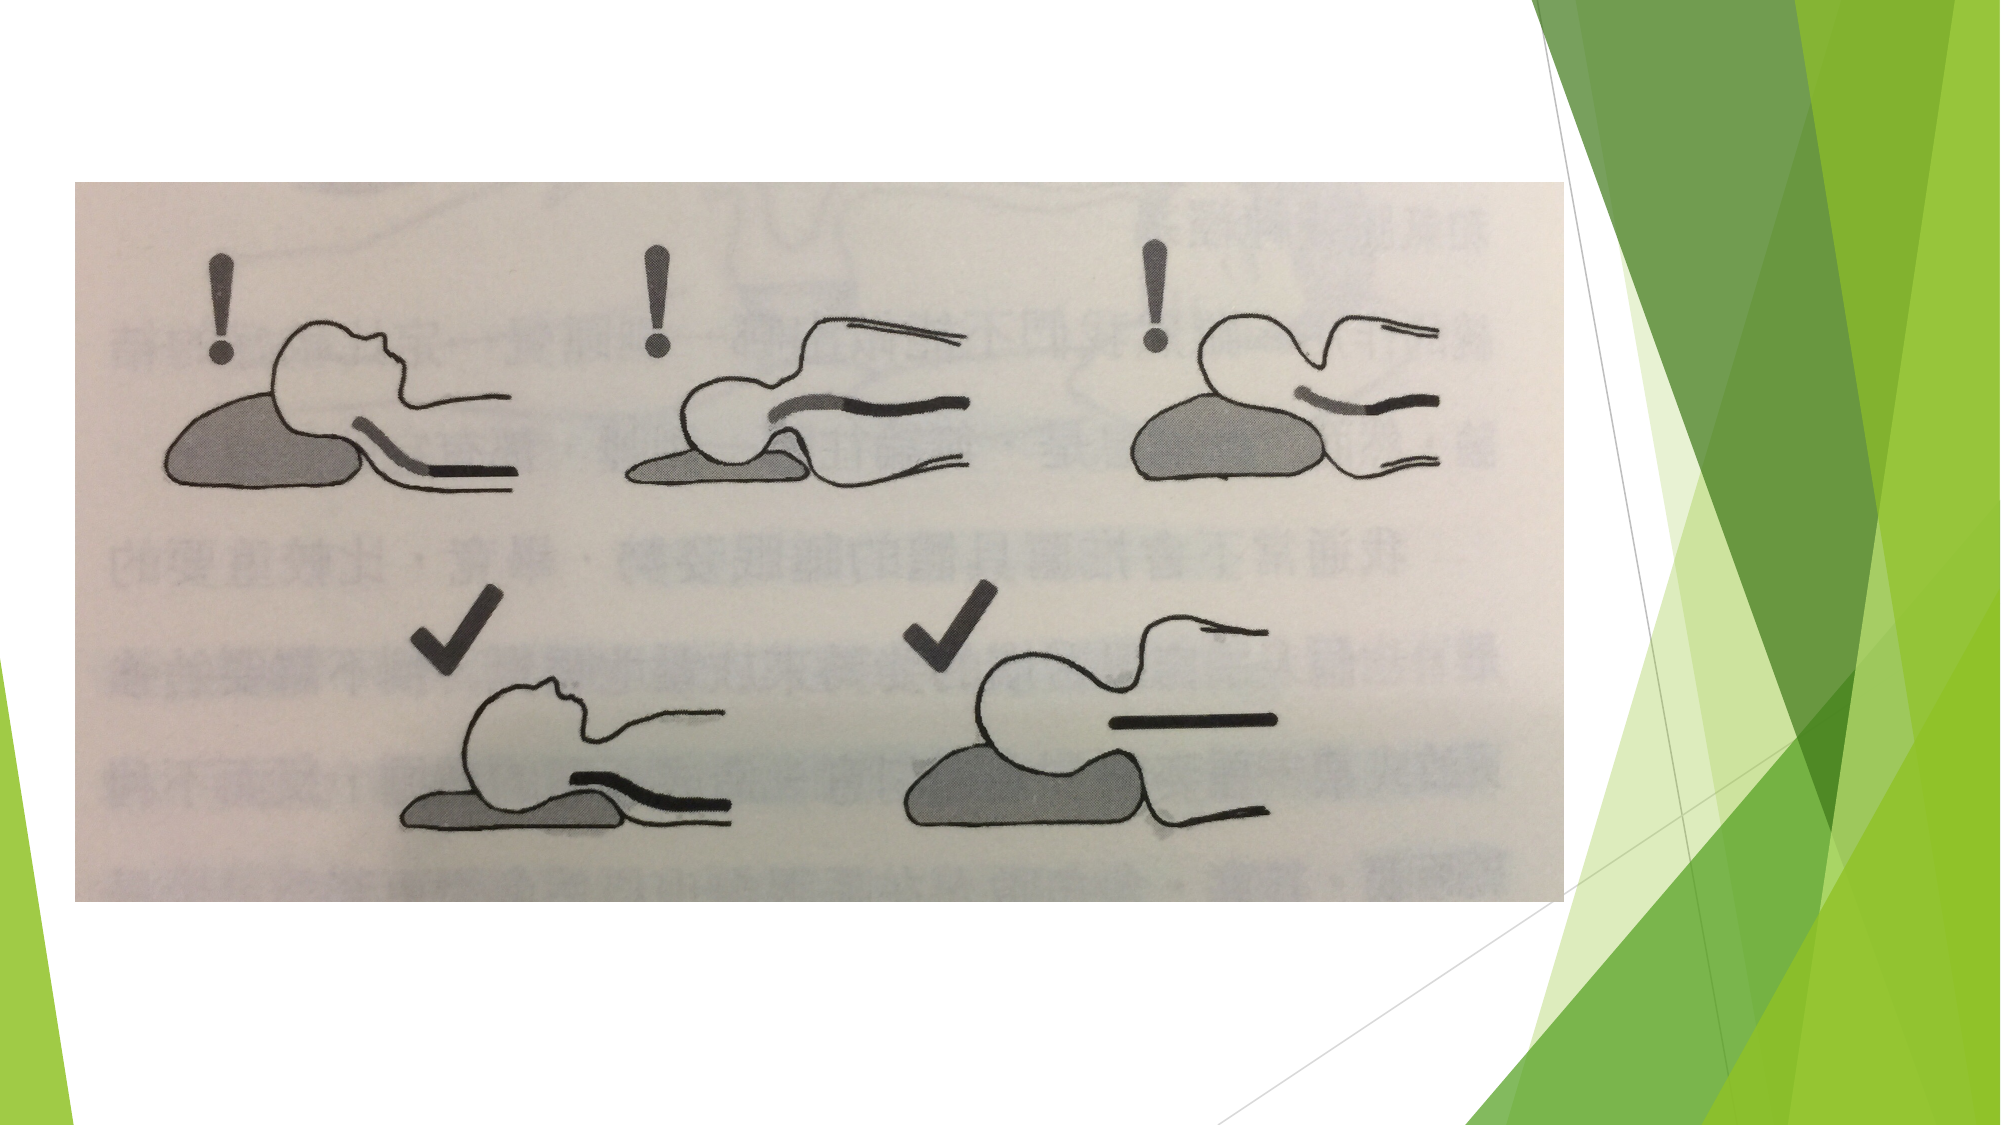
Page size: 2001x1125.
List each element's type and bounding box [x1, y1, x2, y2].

picture [75, 183, 1564, 902]
